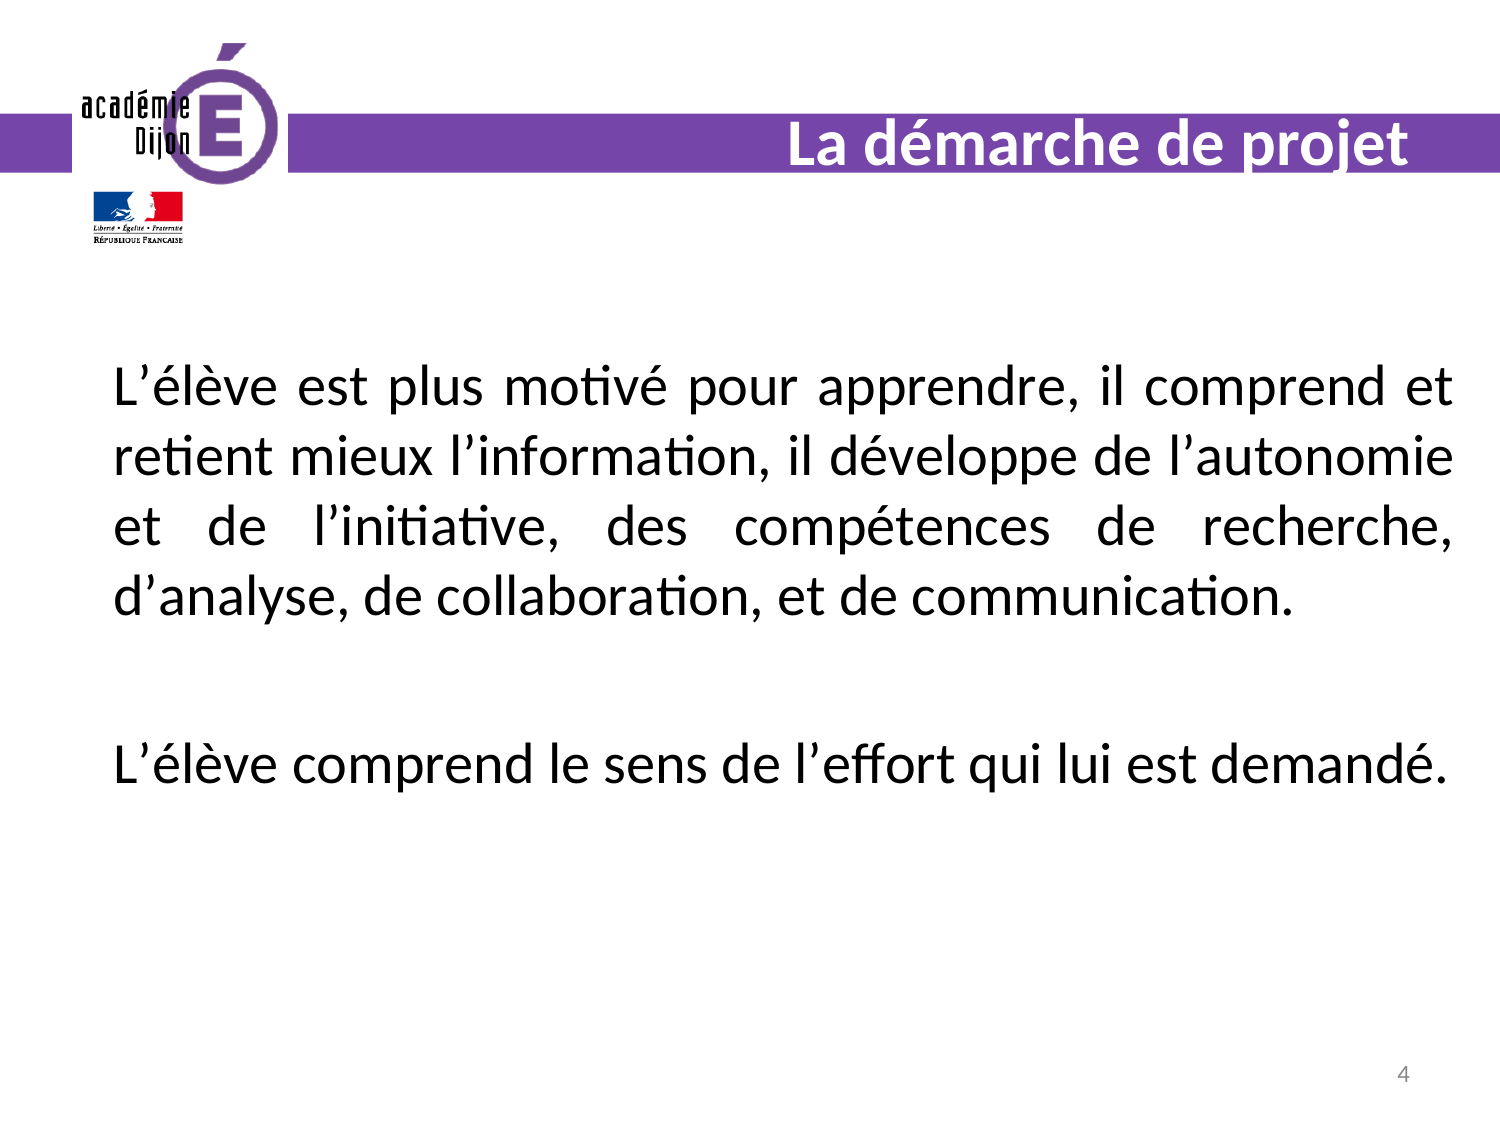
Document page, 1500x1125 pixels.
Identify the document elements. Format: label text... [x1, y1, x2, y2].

picture [82, 43, 278, 243]
title La démarche de projet [360, 45, 1425, 233]
list L’élève est plus motivé pour apprendre, il comprend et retient mieux l’information, il développe de l’autonomie et de l’initiative, des compétences de recherche, d’analyse, de collaboration, et de communication. L’élève comprend le sens de l’effort qui lui est demandé. [98, 255, 1471, 965]
text_box <number> [1074, 1042, 1426, 1103]
